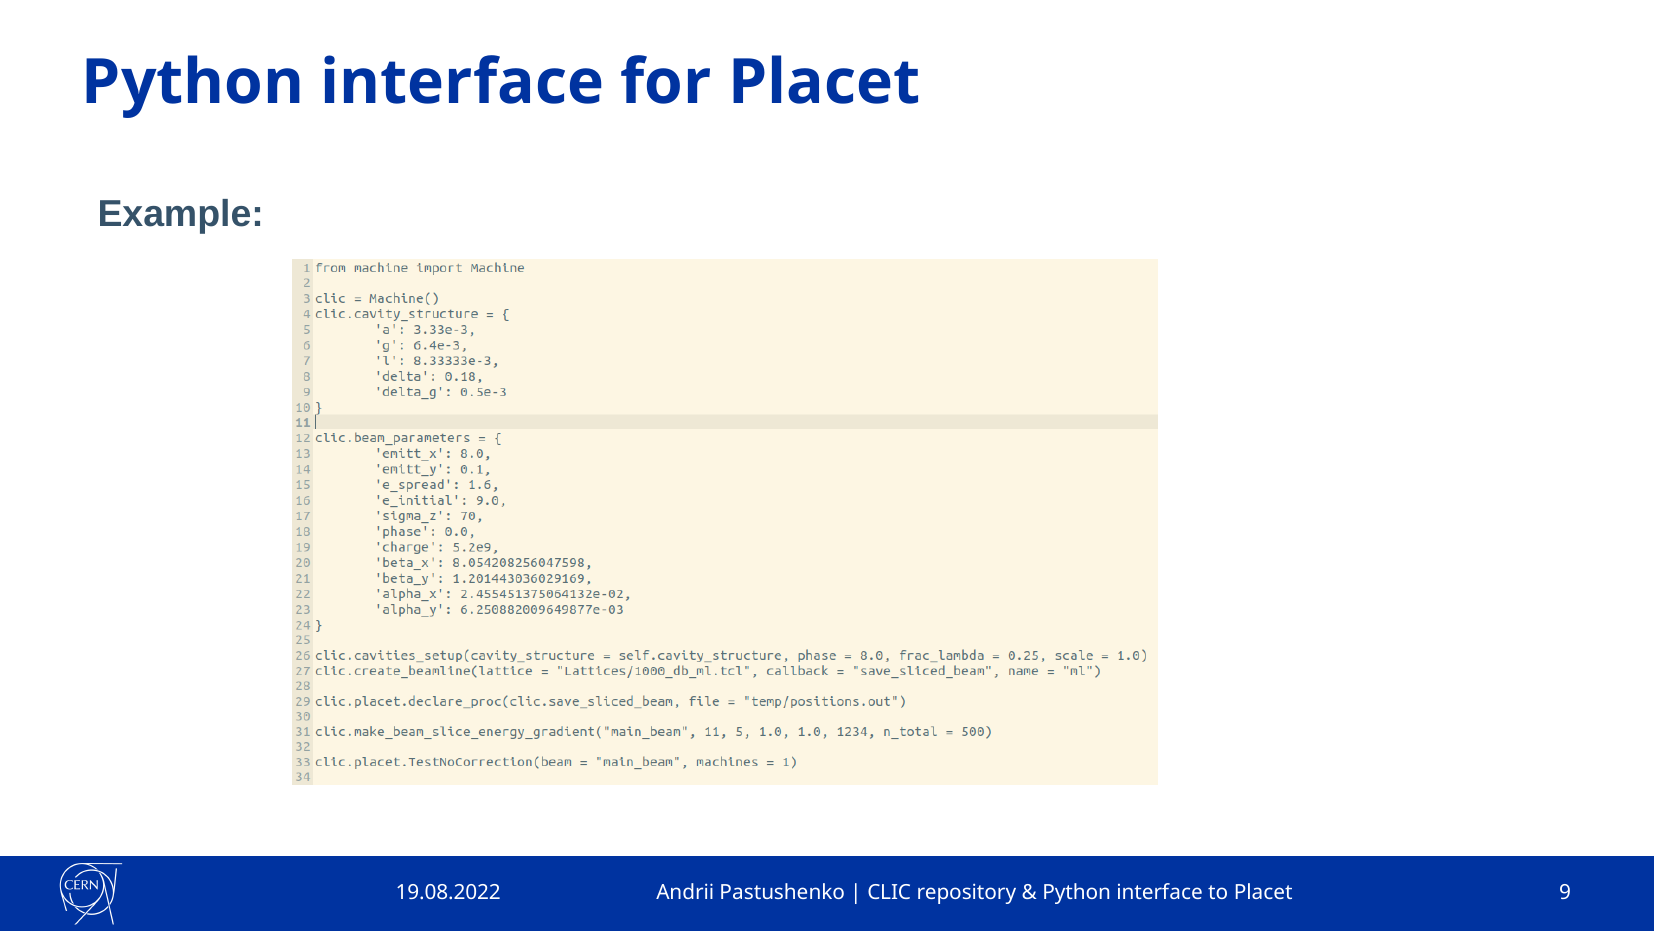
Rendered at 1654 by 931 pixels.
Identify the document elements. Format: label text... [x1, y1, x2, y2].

text_box Example: [82, 184, 1619, 284]
title Python interface for Placet [81, 37, 1570, 119]
picture [56, 859, 127, 928]
picture [292, 259, 1158, 785]
